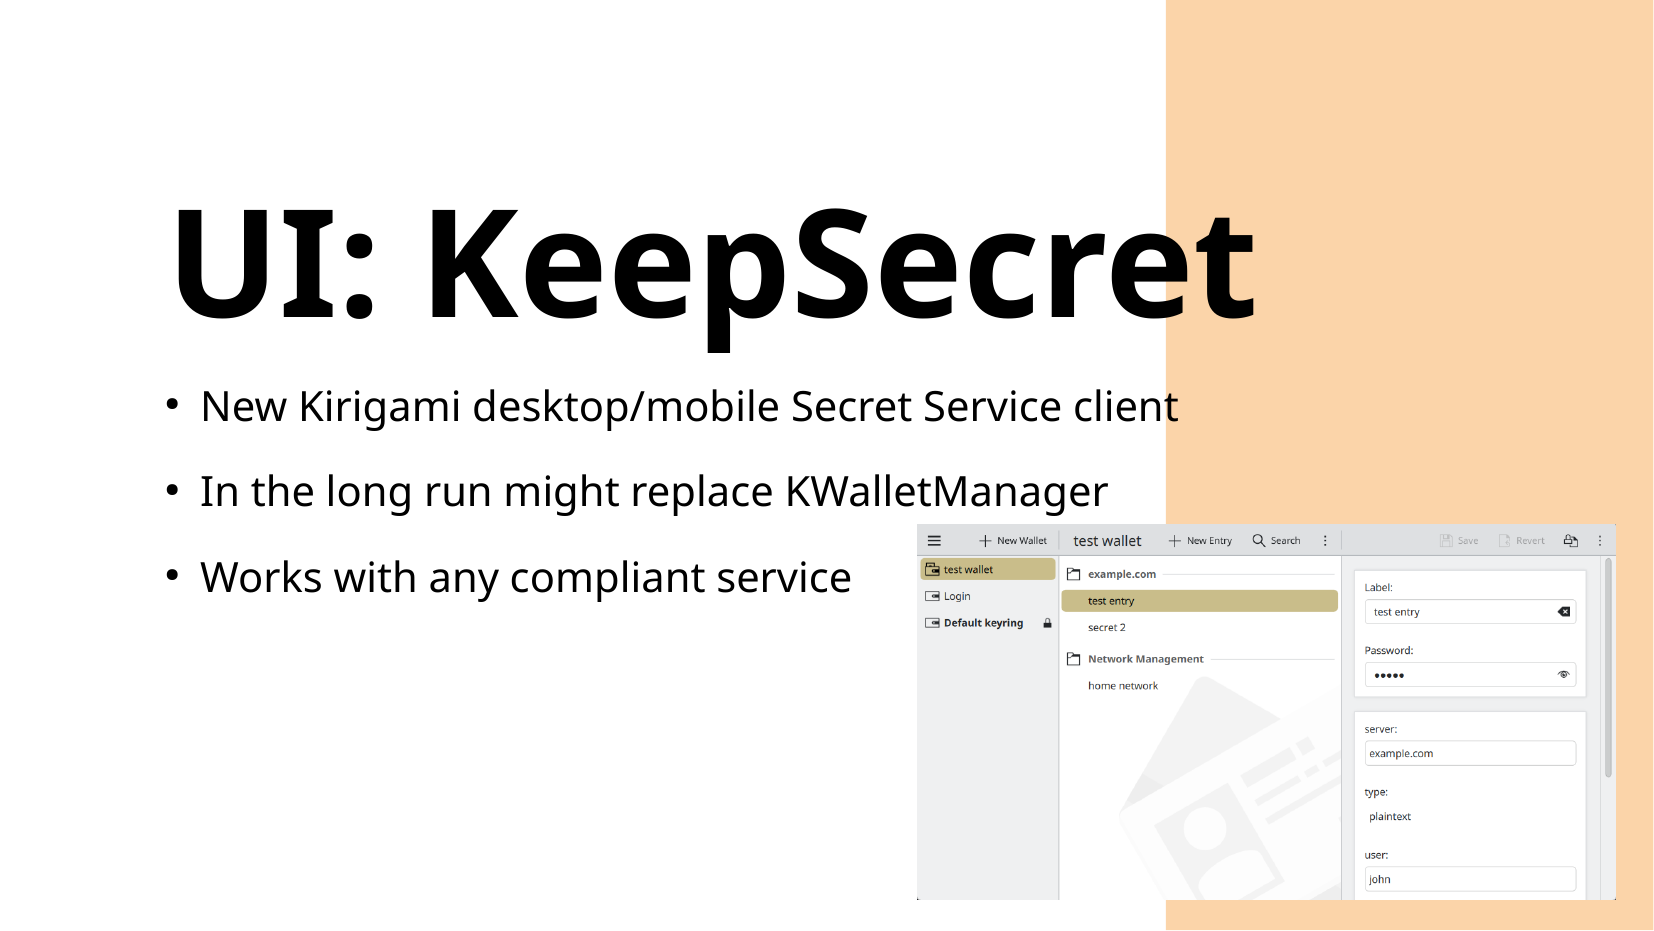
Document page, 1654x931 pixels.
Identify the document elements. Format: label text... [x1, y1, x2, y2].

picture [917, 524, 1616, 901]
text_box New Kirigami desktop/mobile Secret Service client In the long run might replace KWalletManager Works with any compliant service [150, 340, 1426, 826]
text_box UI: KeepSecret [151, 150, 1274, 370]
text_box [1165, 0, 1654, 931]
